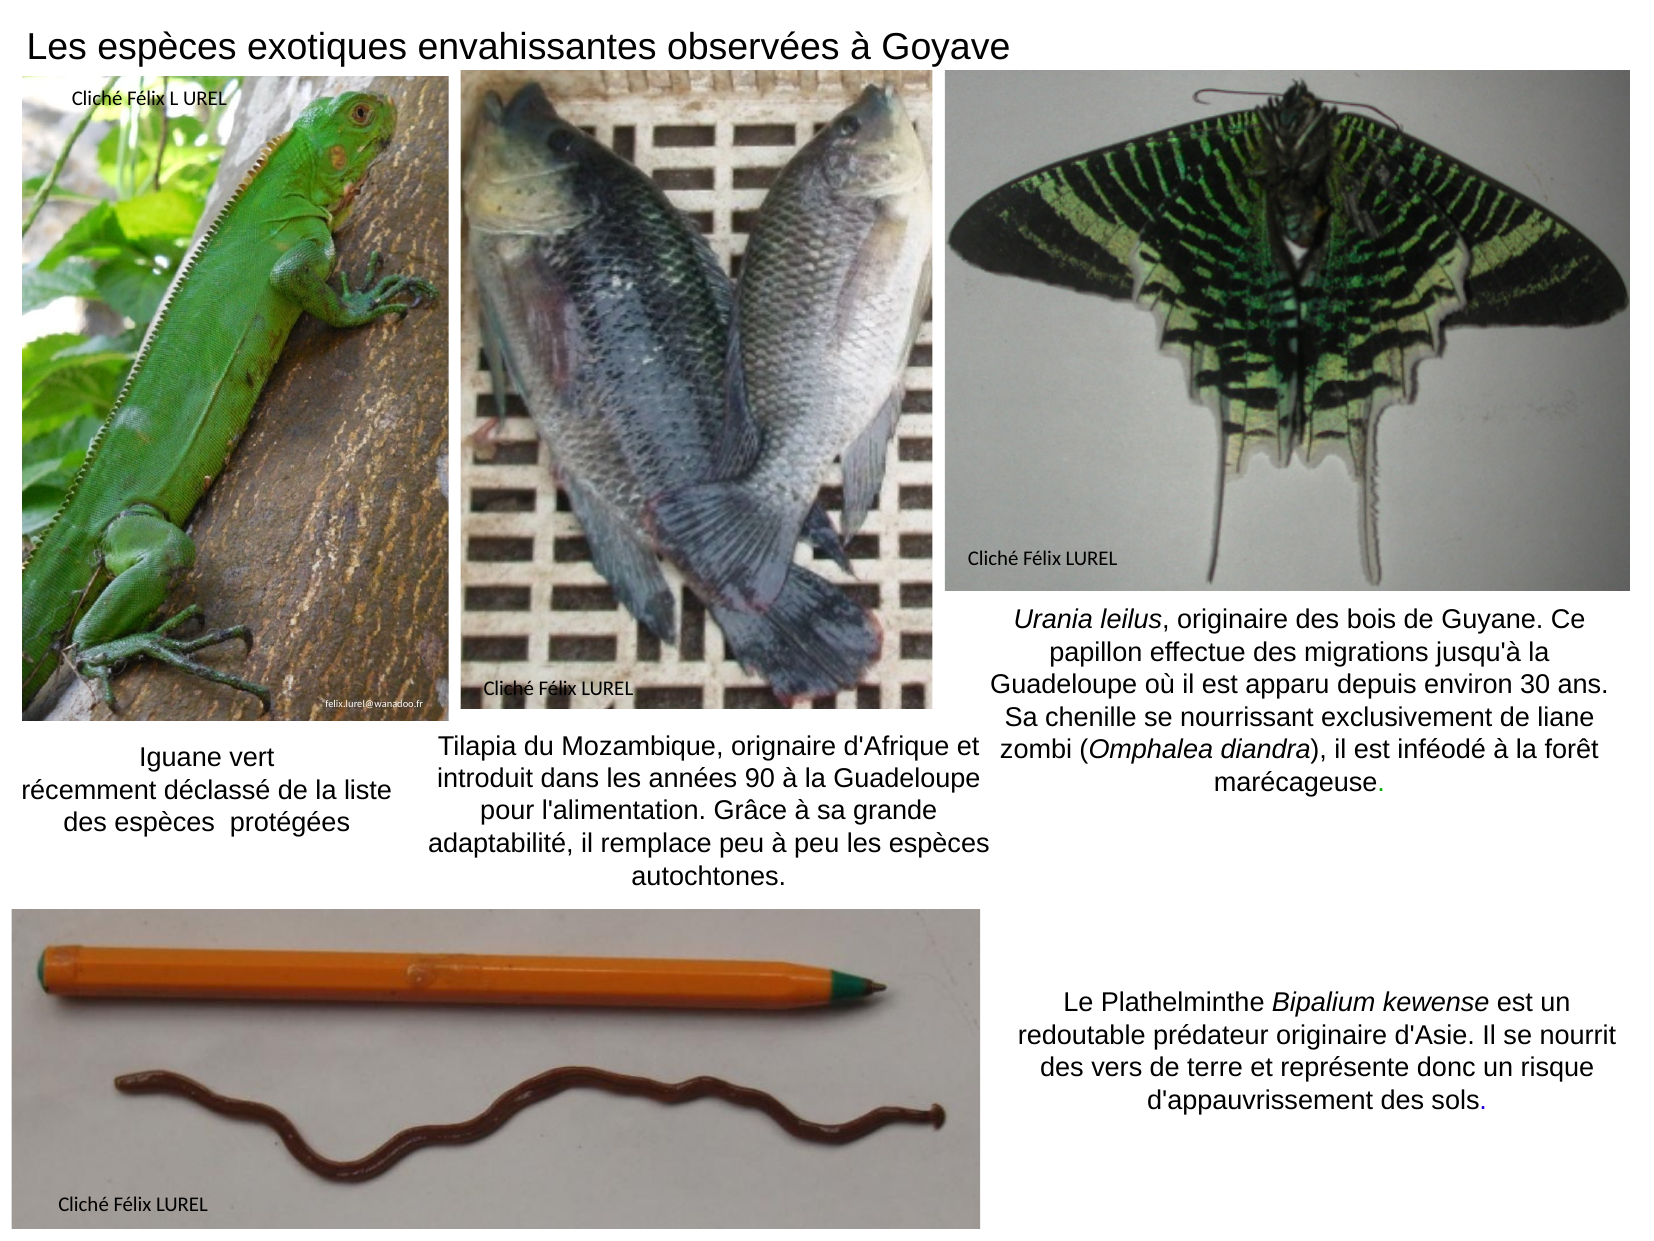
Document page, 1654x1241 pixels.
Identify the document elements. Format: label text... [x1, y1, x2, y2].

picture [944, 70, 1630, 591]
text_box felix.lurel@wanadoo.fr [303, 685, 446, 721]
text_box Cliché Félix LUREL [468, 667, 649, 708]
text_box Urania leilus, originaire des bois de Guyane. Ce papillon effectue des migrations jusqu'à la Guadeloupe où il est apparu depuis environ 30 ans. Sa chenille se nourrissant exclusivement de liane zombi (Omphalea diandra), il est inféodé à la forêt marécageuse. [968, 594, 1630, 693]
text_box Cliché Félix L UREL [57, 76, 242, 117]
picture [460, 70, 933, 709]
picture [11, 909, 981, 1229]
text_box Cliché Félix LUREL [953, 537, 1133, 578]
text_box Tilapia du Mozambique, orignaire d'Afrique et introduit dans les années 90 à la Guadeloupe pour l'alimentation. Grâce à sa grande adaptabilité, il remplace peu à peu les espèces autochtones. [413, 720, 1004, 778]
text_box Cliché Félix LUREL [43, 1182, 223, 1223]
text_box Le Plathelminthe Bipalium kewense est un redoutable prédateur originaire d'Asie. Il se nourrit des vers de terre et représente donc un risque d'appauvrissement des sols. [992, 977, 1642, 1113]
text_box Les espèces exotiques envahissantes observées à Goyave [11, 14, 1288, 71]
text_box Iguane vert récemment déclassé de la liste des espèces protégées [0, 732, 414, 904]
picture [22, 76, 449, 721]
